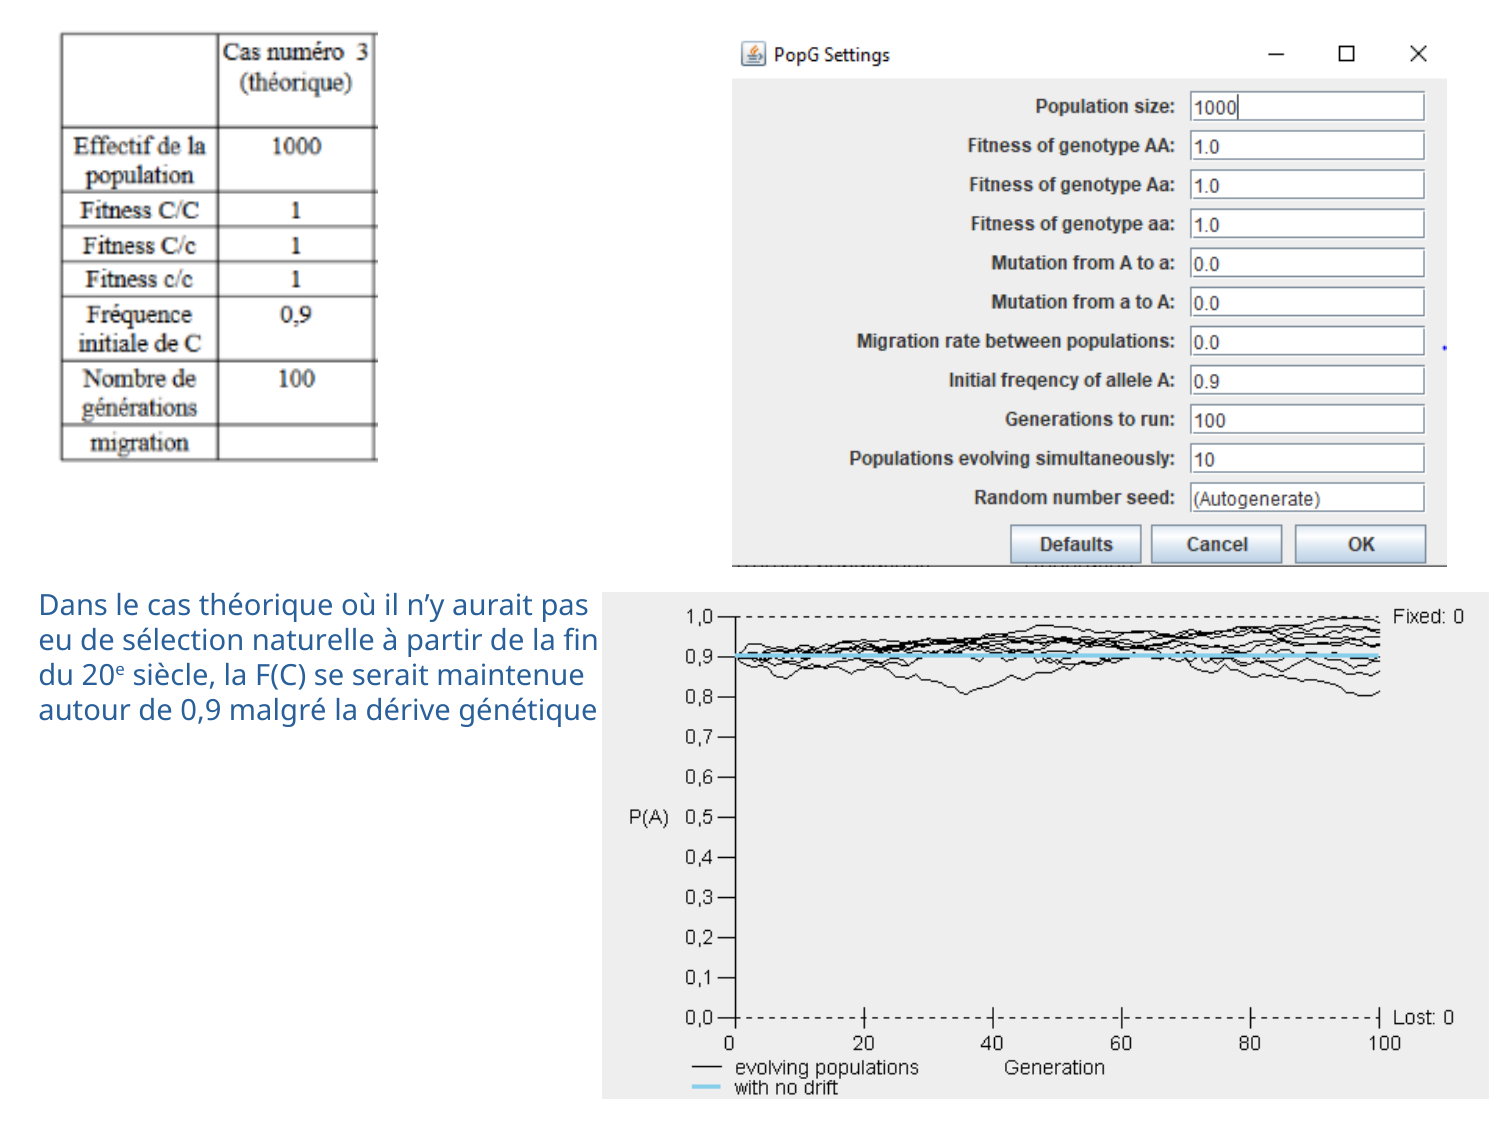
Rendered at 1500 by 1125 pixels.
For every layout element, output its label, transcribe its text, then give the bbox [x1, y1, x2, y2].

picture [602, 592, 1489, 1099]
picture [47, 23, 378, 465]
text_box Dans le cas théorique où il n’y aurait pas eu de sélection naturelle à partir de la fin du 20e siècle, la F(C) se serait maintenue autour de 0,9 malgré la dérive génétique [23, 578, 1070, 1076]
picture [732, 35, 1447, 567]
